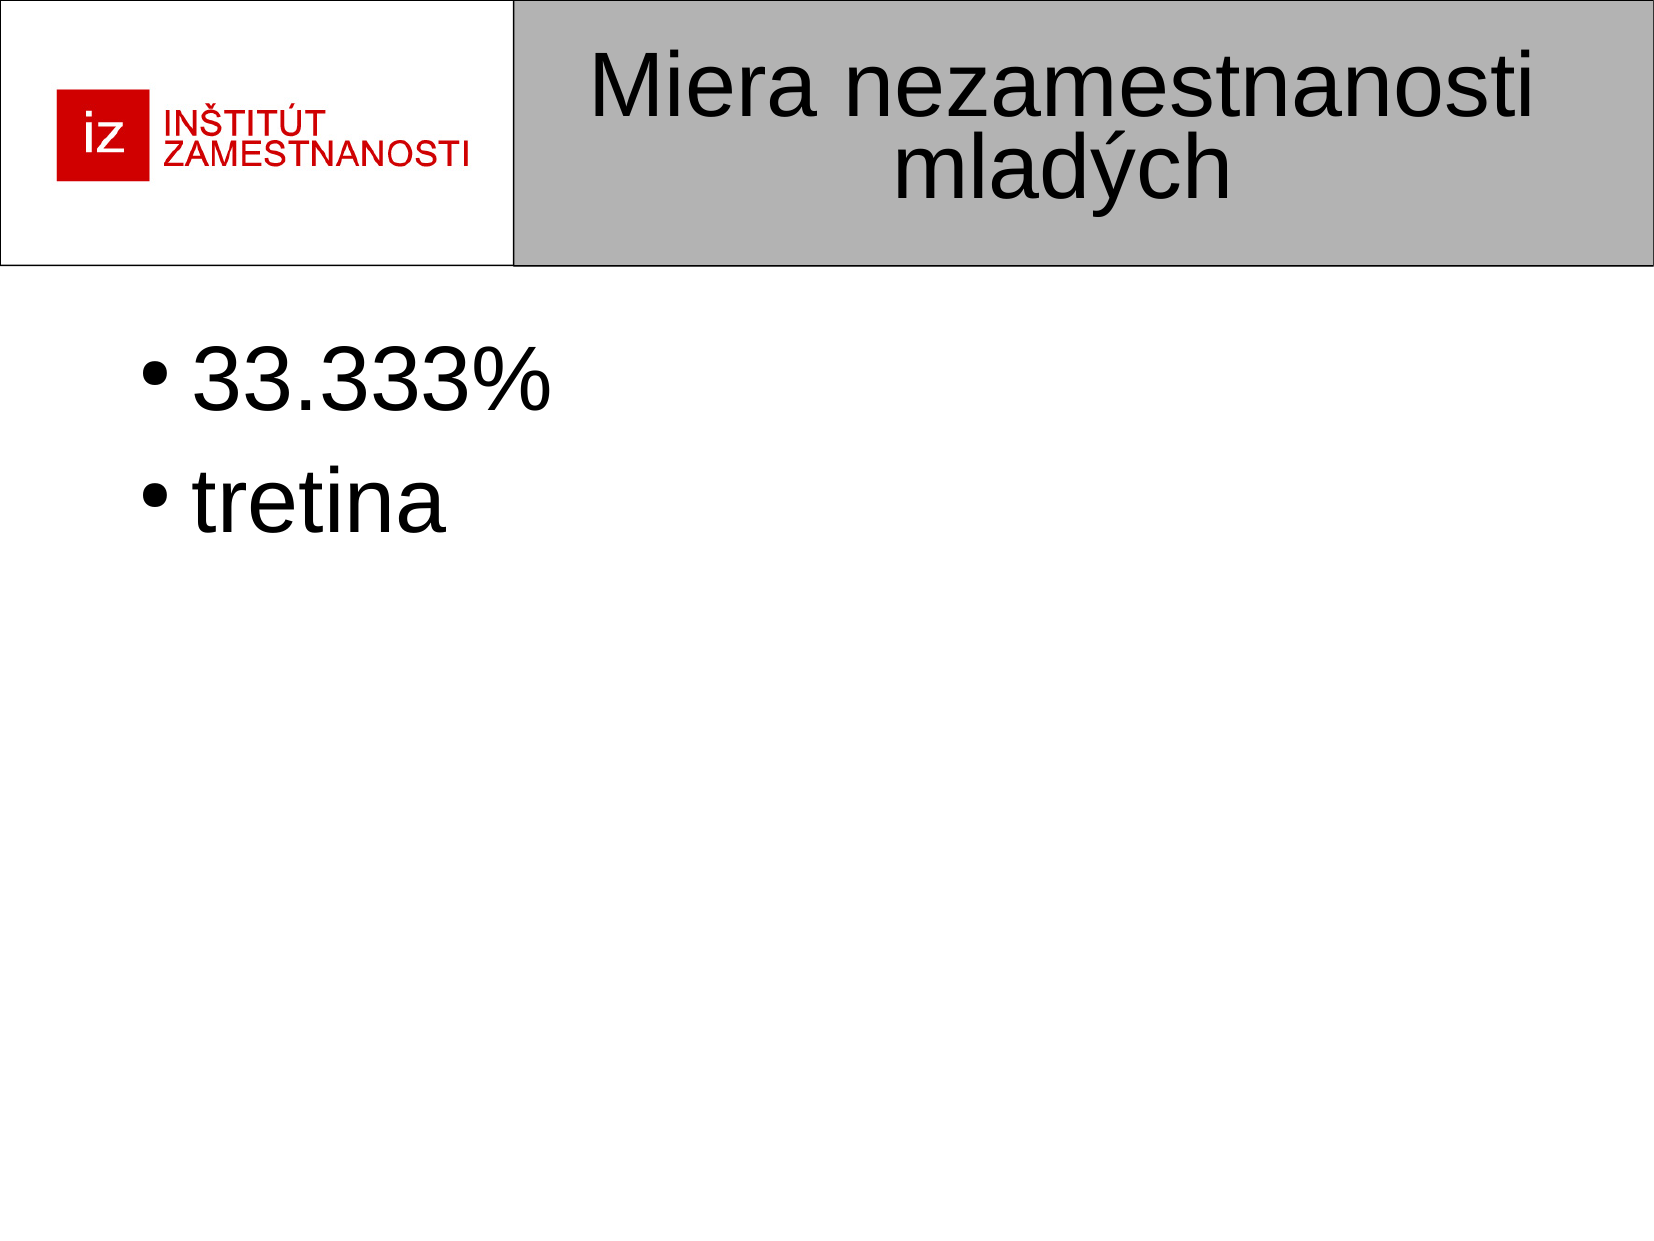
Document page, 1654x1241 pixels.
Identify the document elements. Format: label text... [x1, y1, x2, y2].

list 33.333% tretina [121, 344, 1533, 1112]
picture [5, 8, 512, 257]
title Miera nezamestnanosti mladých [561, 37, 1565, 229]
